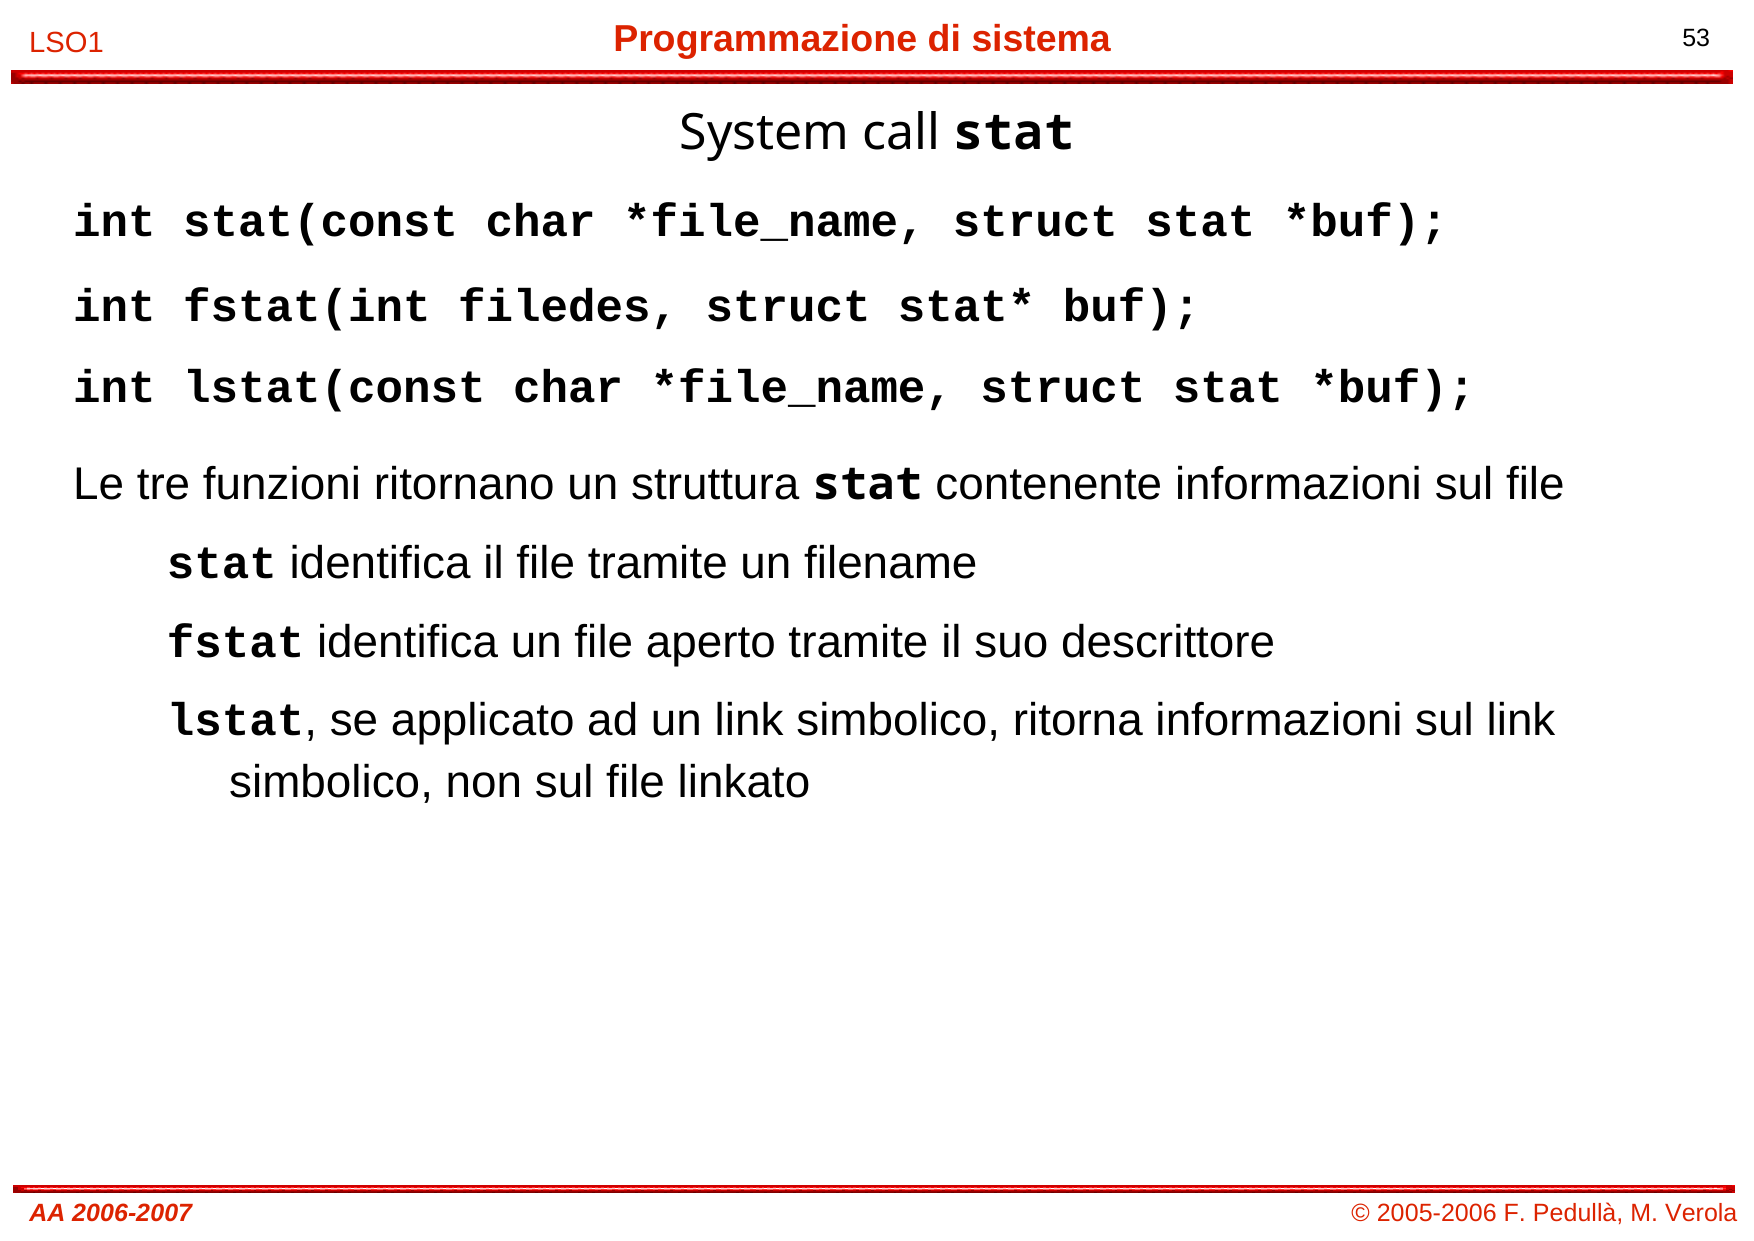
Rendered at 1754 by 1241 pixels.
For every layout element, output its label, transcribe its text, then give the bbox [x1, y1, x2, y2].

title System call stat [457, 84, 1296, 180]
picture [13, 1185, 1735, 1193]
picture [11, 70, 1733, 84]
list int stat(const char *file_name, struct stat *buf); int fstat(int filedes, struct stat* buf); int lstat(const char *file_name, struct stat *buf); Le tre funzioni ritornano un struttura stat contenente informazioni sul file stat identifica il file tramite un filename fstat identifica un file aperto tramite il suo descrittore lstat, se applicato ad un link simbolico, ritorna informazioni sul link simbolico, non sul file linkato [58, 187, 1725, 1161]
